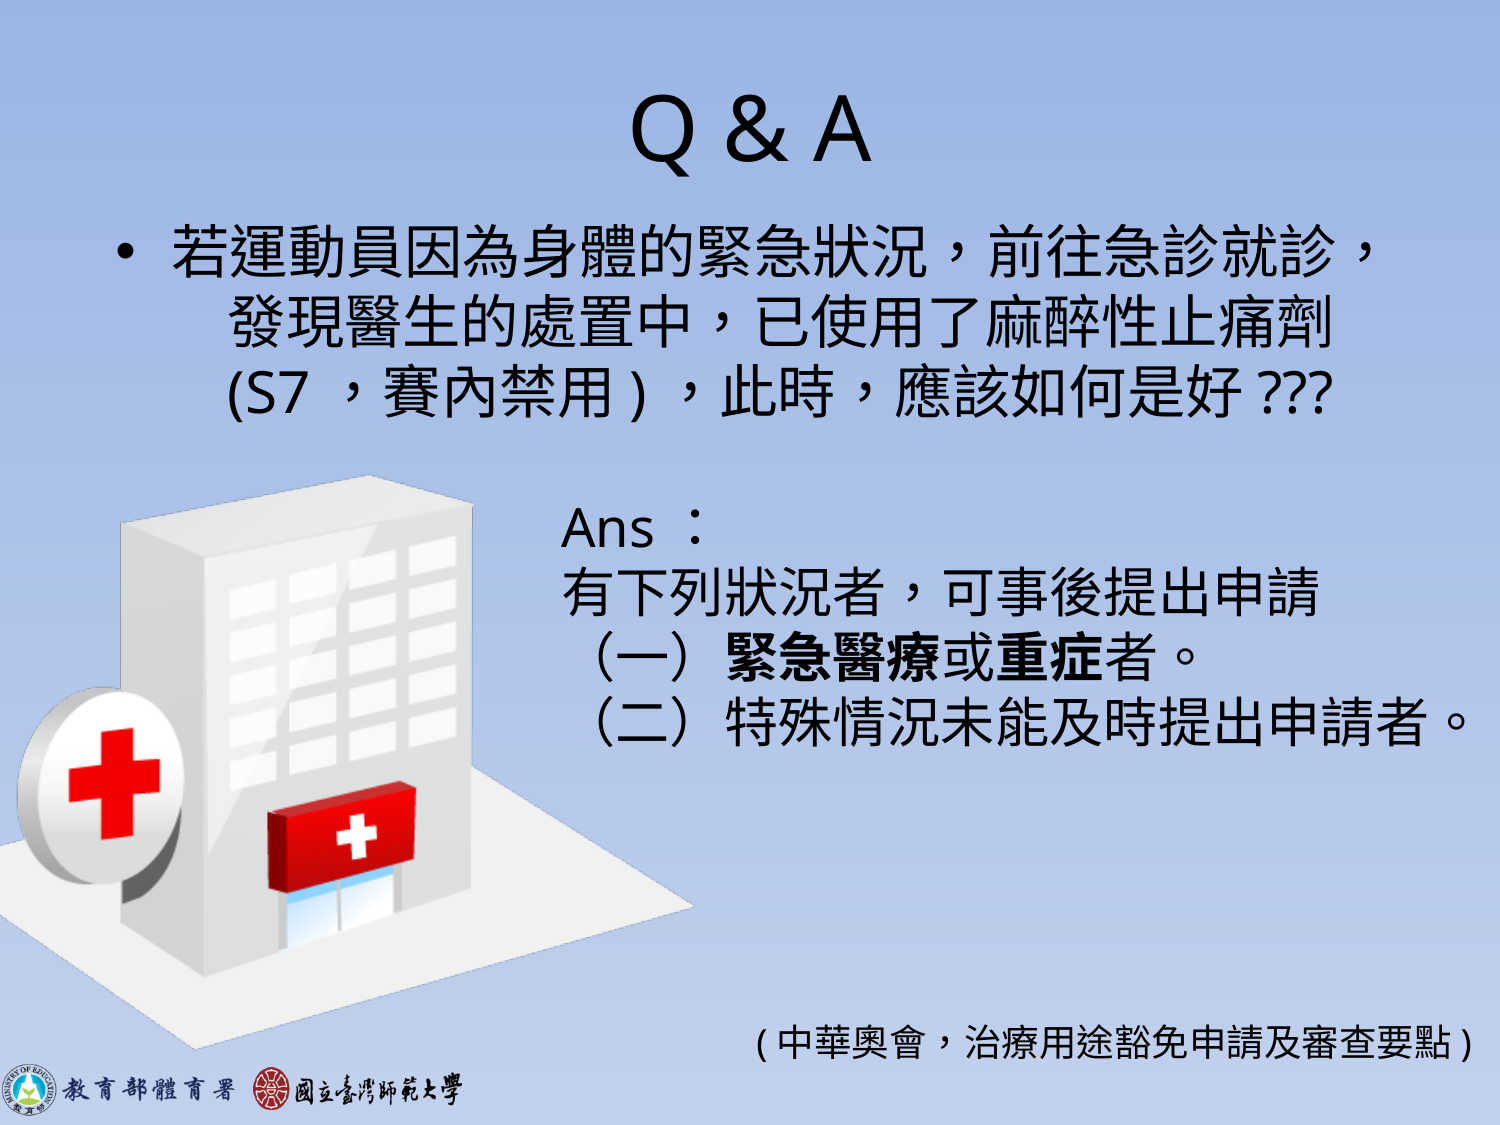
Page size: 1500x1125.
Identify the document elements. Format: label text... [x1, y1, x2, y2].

text_box Ans： 有下列狀況者，可事後提出申請 （一）緊急醫療或重症者。 （二）特殊情況未能及時提出申請者。 [547, 486, 1477, 826]
picture [0, 362, 712, 1125]
title Q & A [75, 30, 1426, 219]
list 若運動員因為身體的緊急狀況，前往急診就診，發現醫生的處置中，已使用了麻醉性止痛劑 (S7，賽內禁用)，此時，應該如何是好??? [100, 208, 1451, 486]
text_box (中華奧會，治療用途豁免申請及審查要點) [741, 1011, 1487, 1071]
